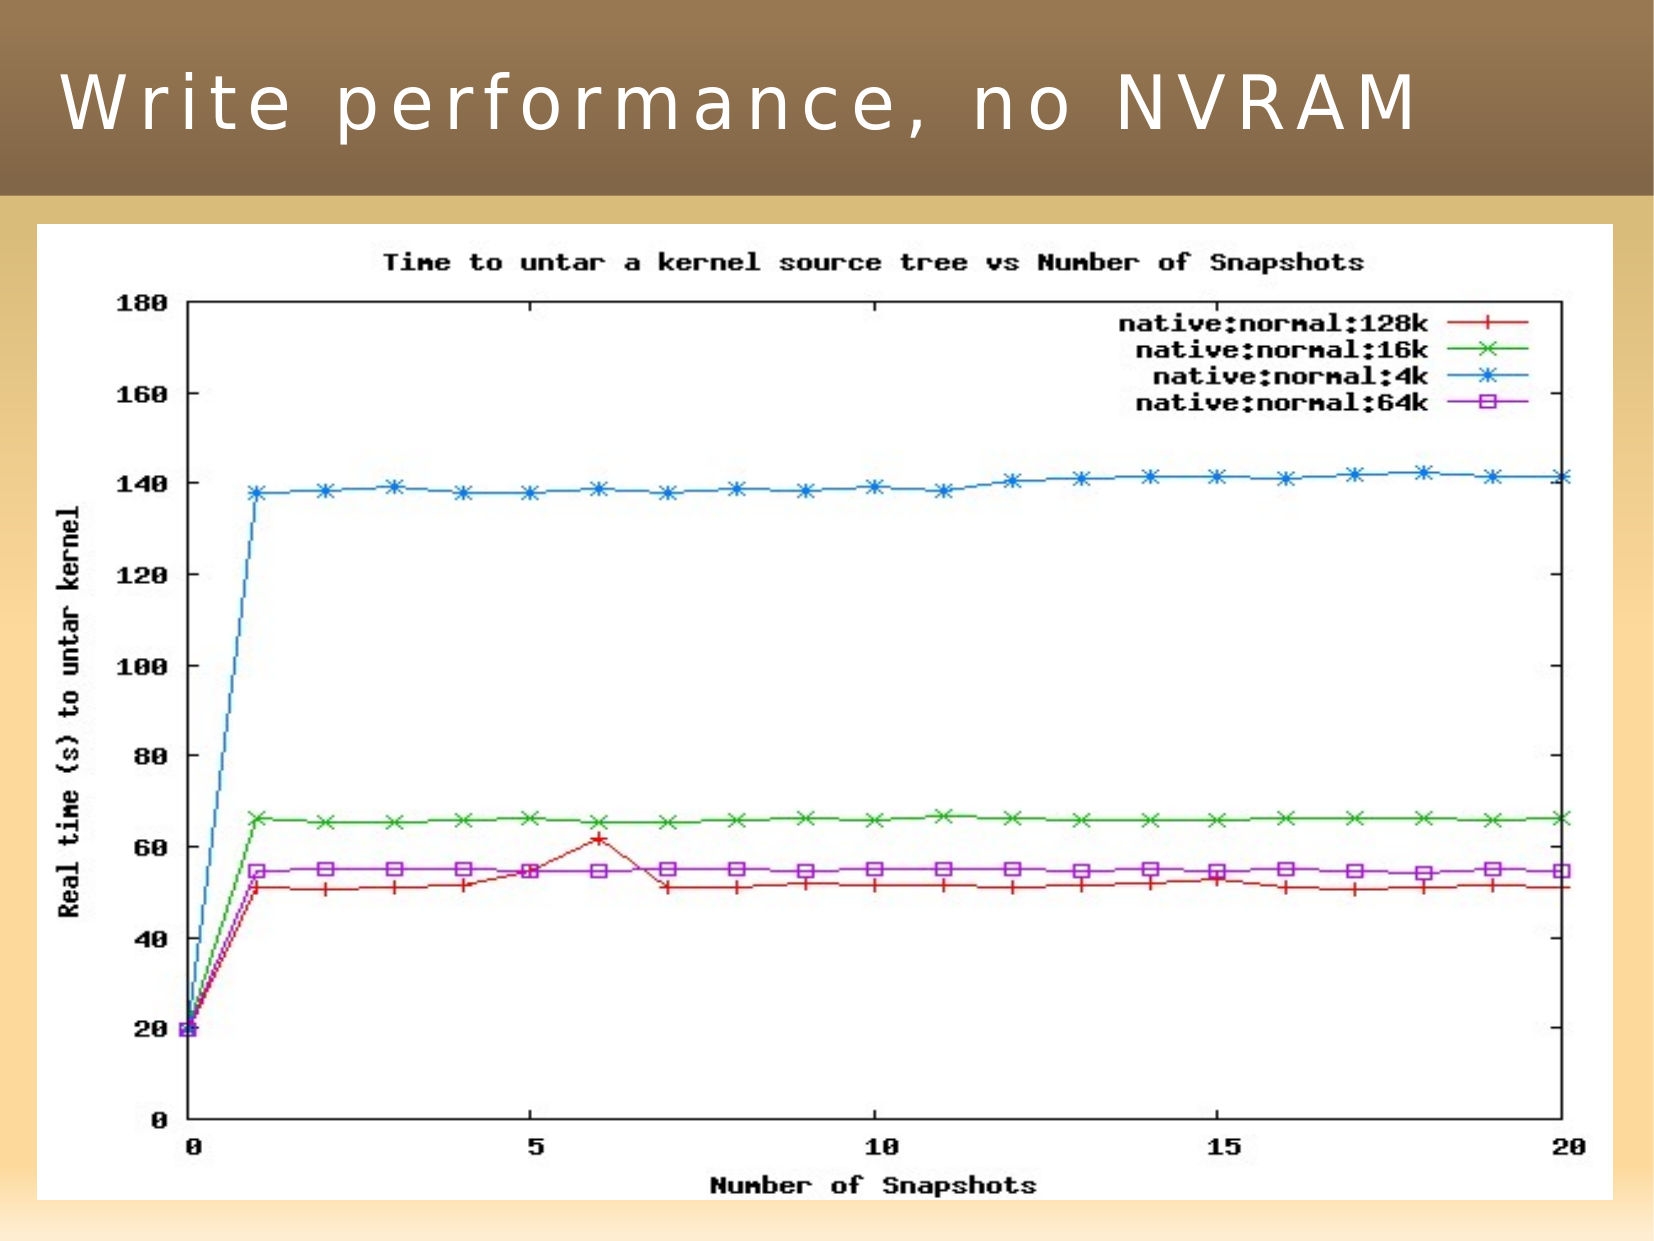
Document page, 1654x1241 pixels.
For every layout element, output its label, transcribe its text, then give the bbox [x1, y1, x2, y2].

picture [0, 0, 1654, 1241]
title Write performance, no NVRAM [59, 29, 1595, 178]
